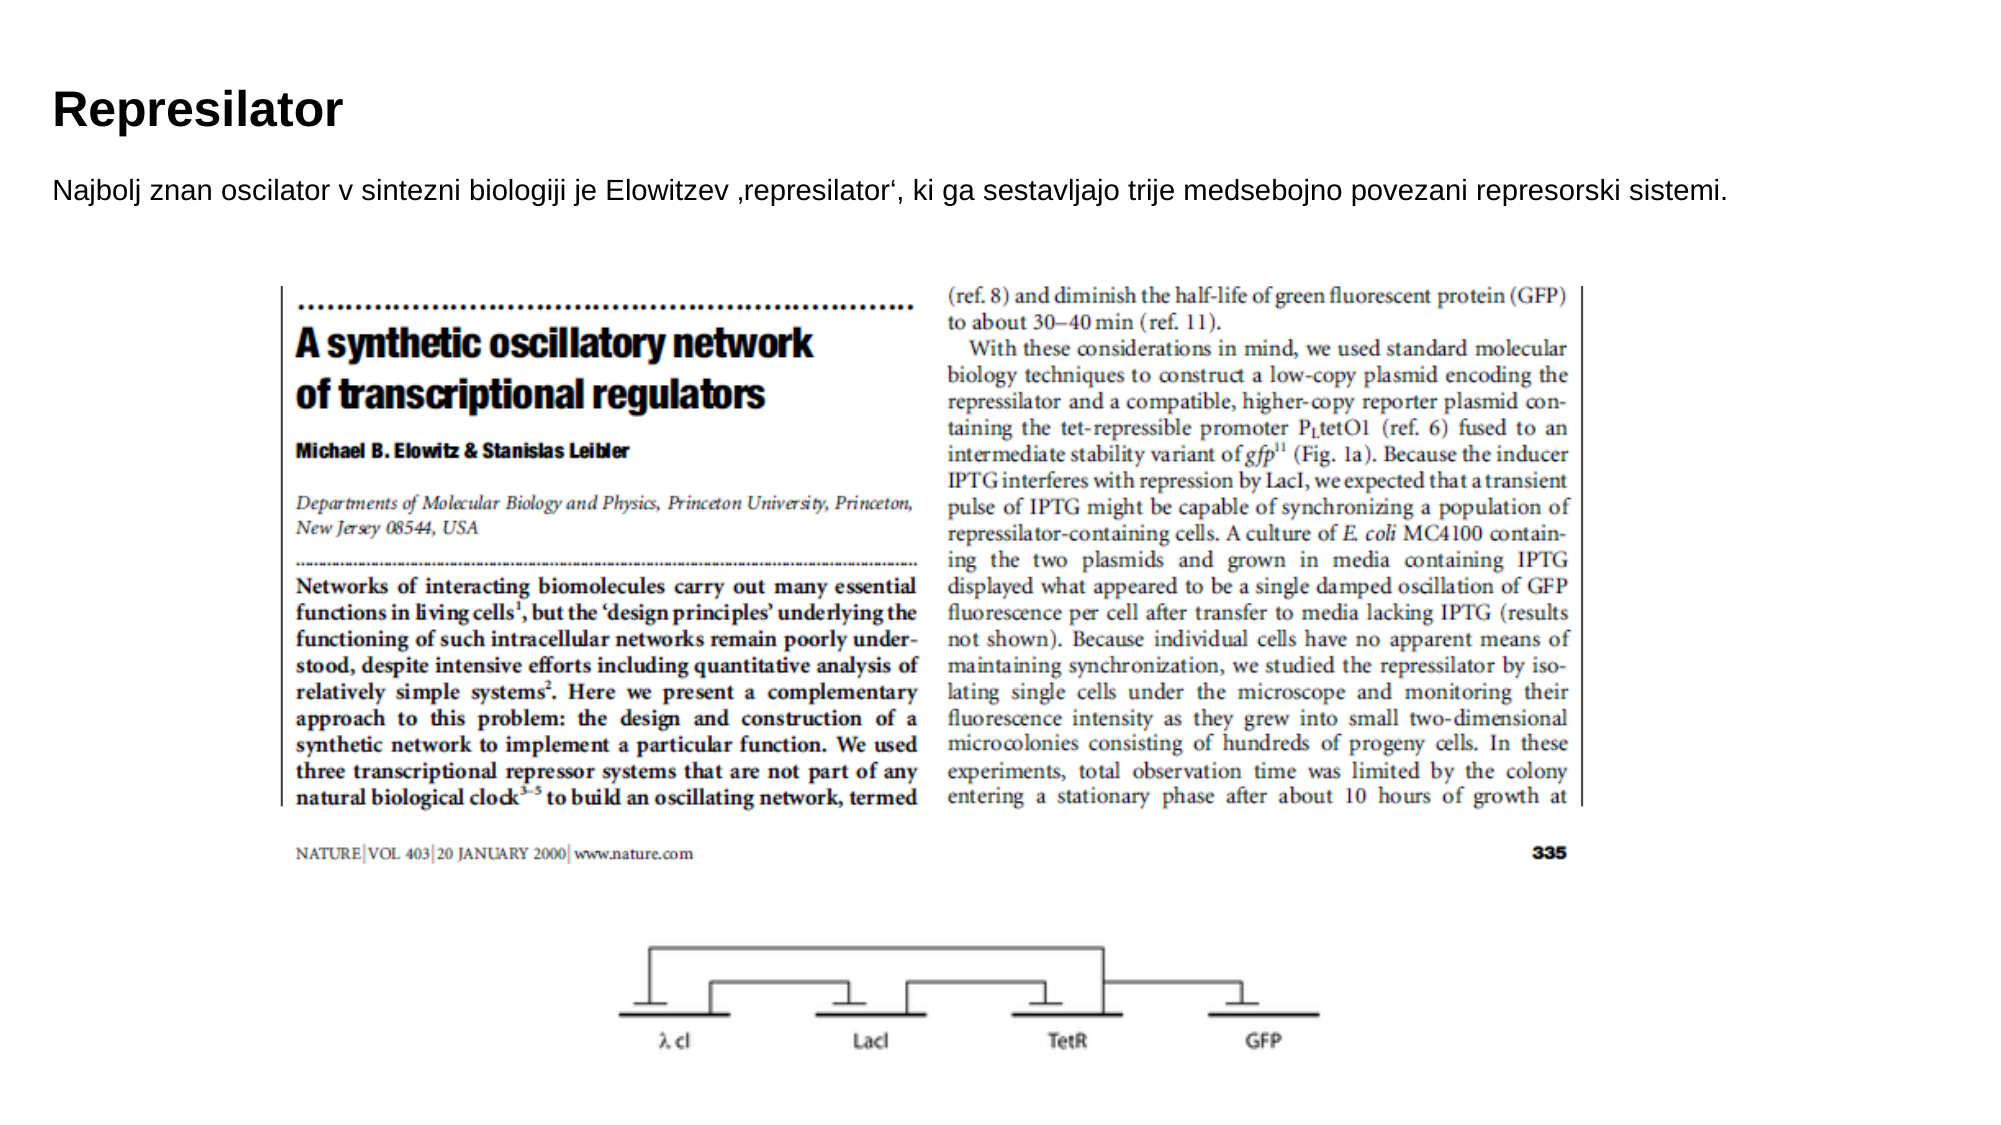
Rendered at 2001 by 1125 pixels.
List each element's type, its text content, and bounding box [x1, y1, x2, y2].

text_box Represilator Najbolj znan oscilator v sintezni biologiji je Elowitzev ‚represilator‘, ki ga sestavljajo trije medsebojno povezani represorski sistemi. [37, 68, 1903, 284]
picture [265, 286, 1591, 864]
picture [595, 933, 1345, 1066]
